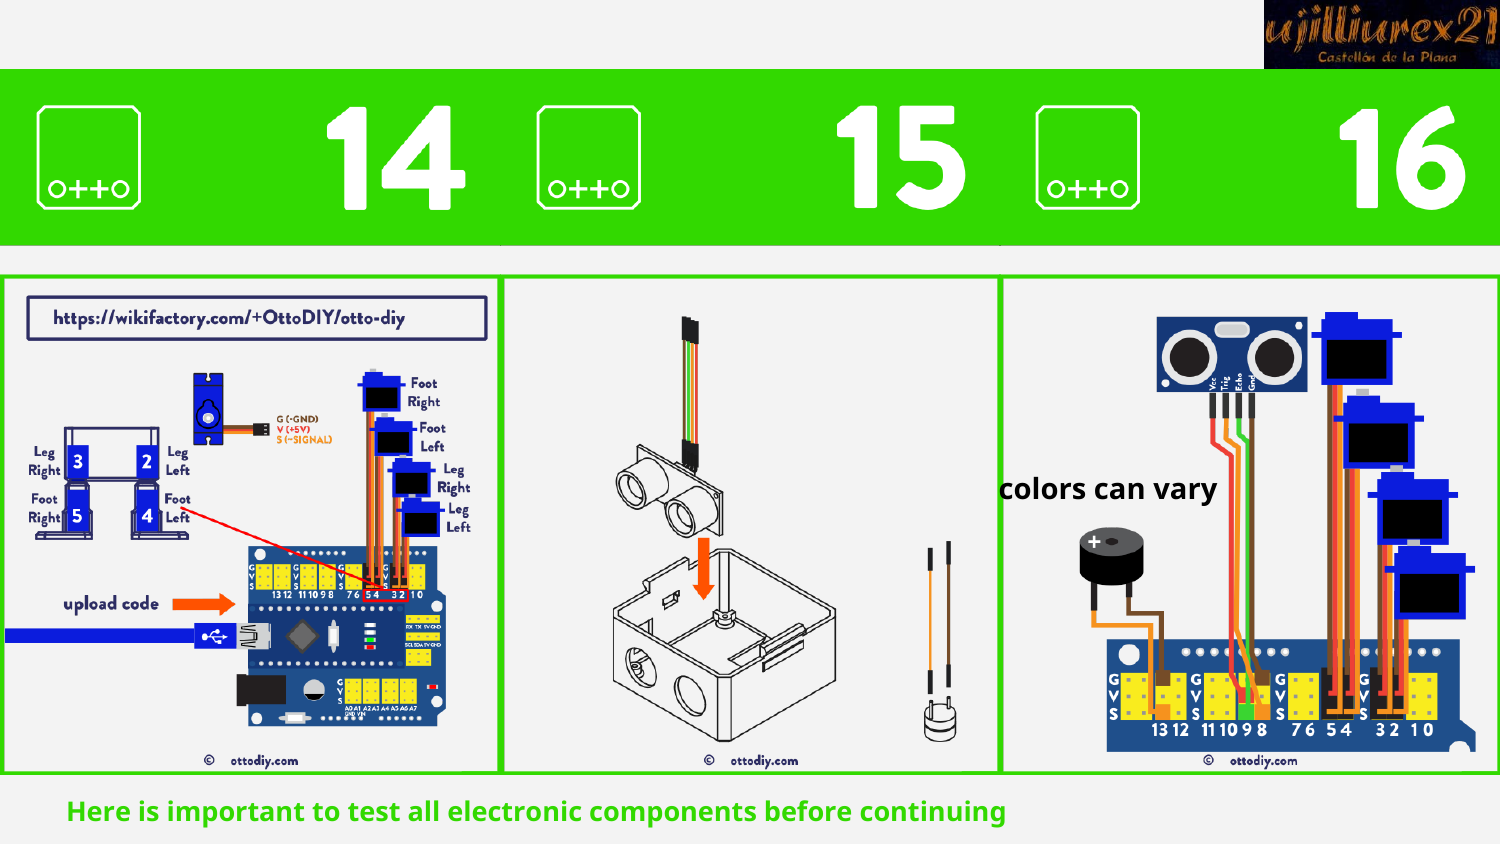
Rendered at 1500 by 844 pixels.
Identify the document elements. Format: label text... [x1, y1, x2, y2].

picture [0, 0, 1500, 775]
list Here is important to test all electronic components before continuing [51, 778, 1443, 844]
text_box colors can vary [983, 455, 1234, 504]
